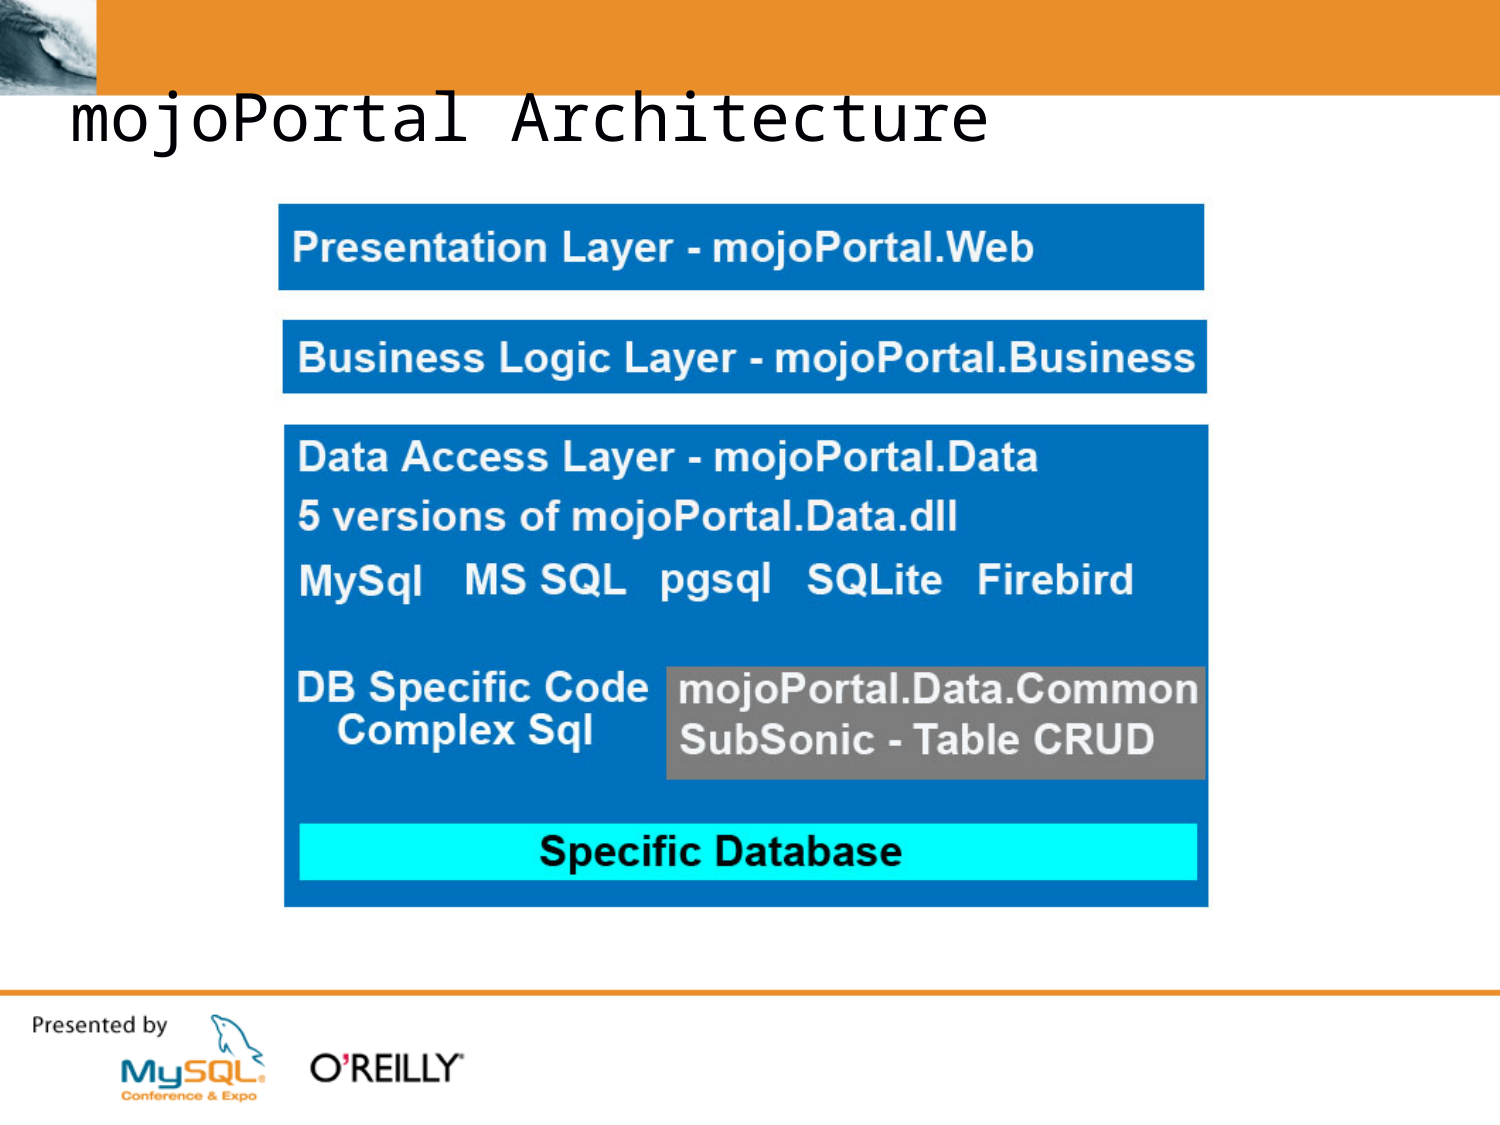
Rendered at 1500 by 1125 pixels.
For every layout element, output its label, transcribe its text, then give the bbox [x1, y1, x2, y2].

title mojoPortal Architecture [70, 0, 1417, 232]
picture [0, 0, 1500, 1125]
